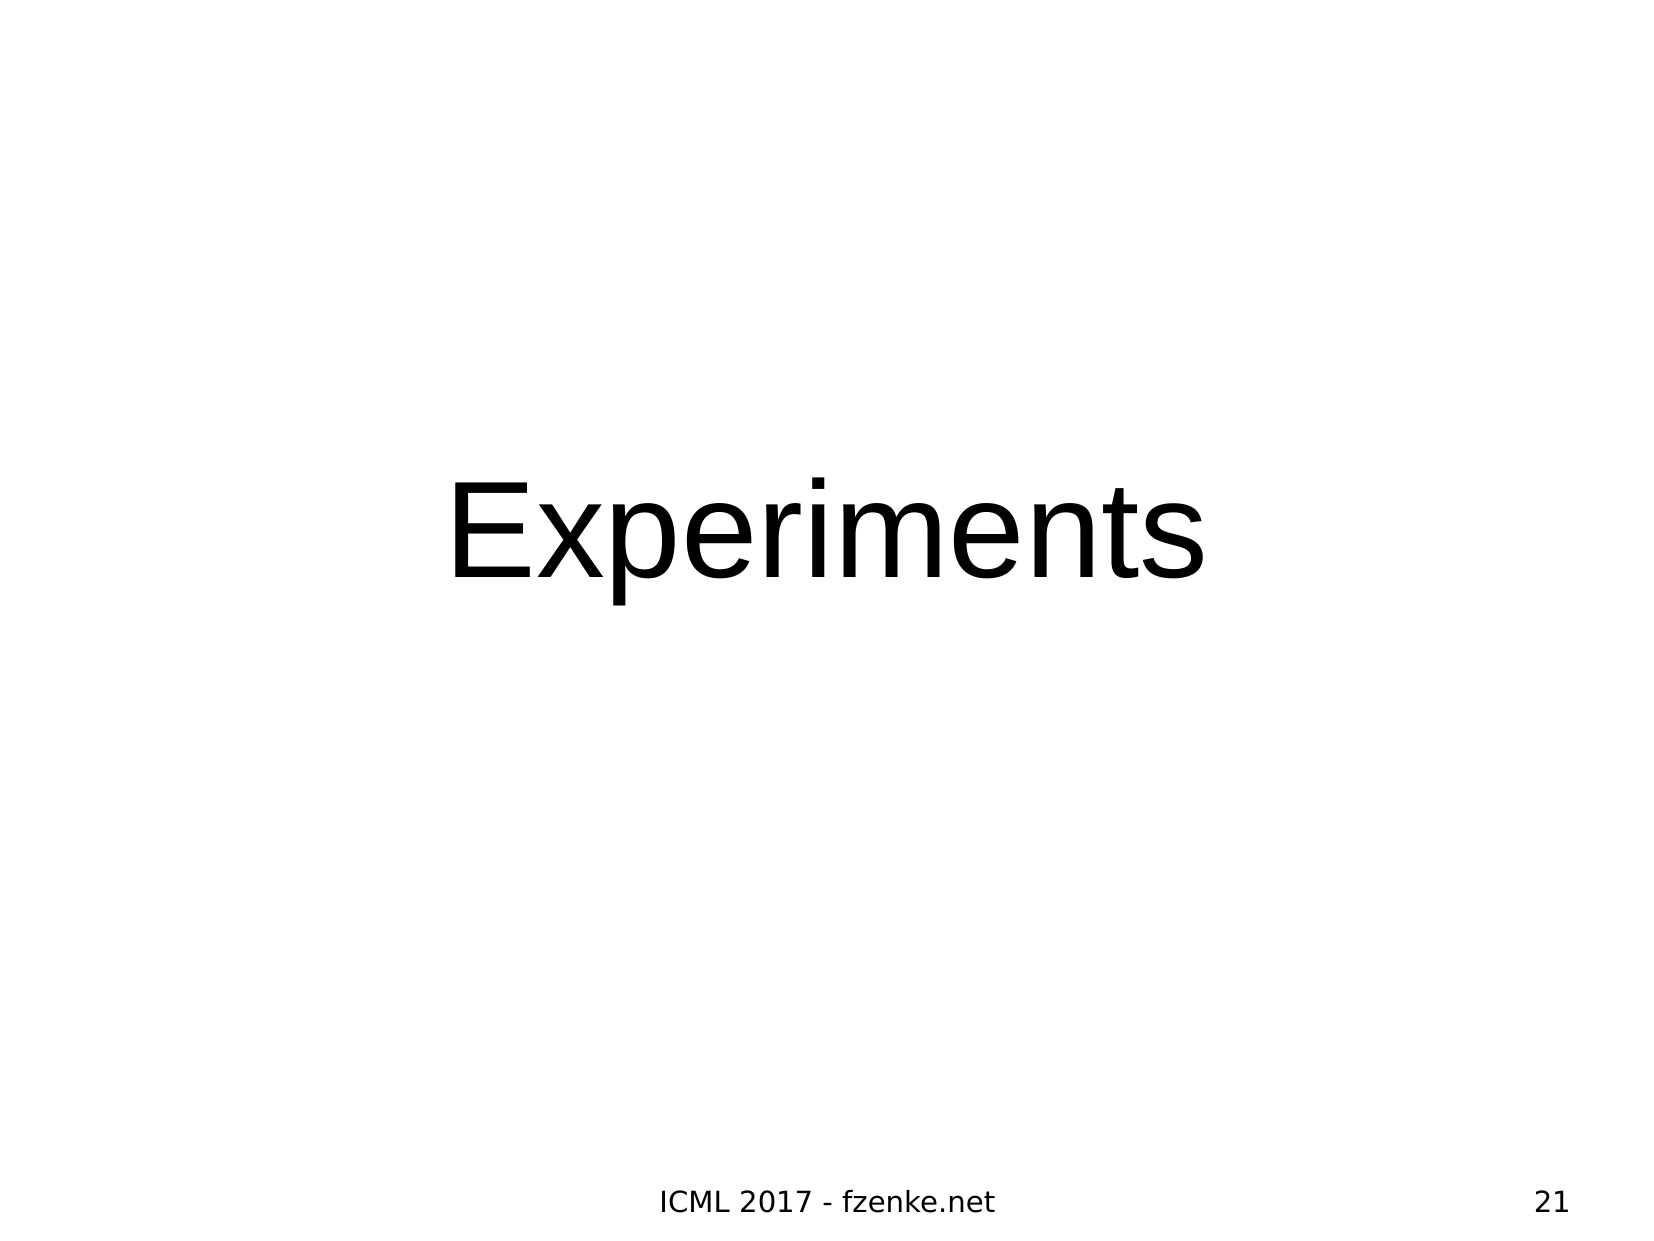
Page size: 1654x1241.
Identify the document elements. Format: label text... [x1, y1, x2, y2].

subtitle Experiments [82, 49, 1571, 1010]
